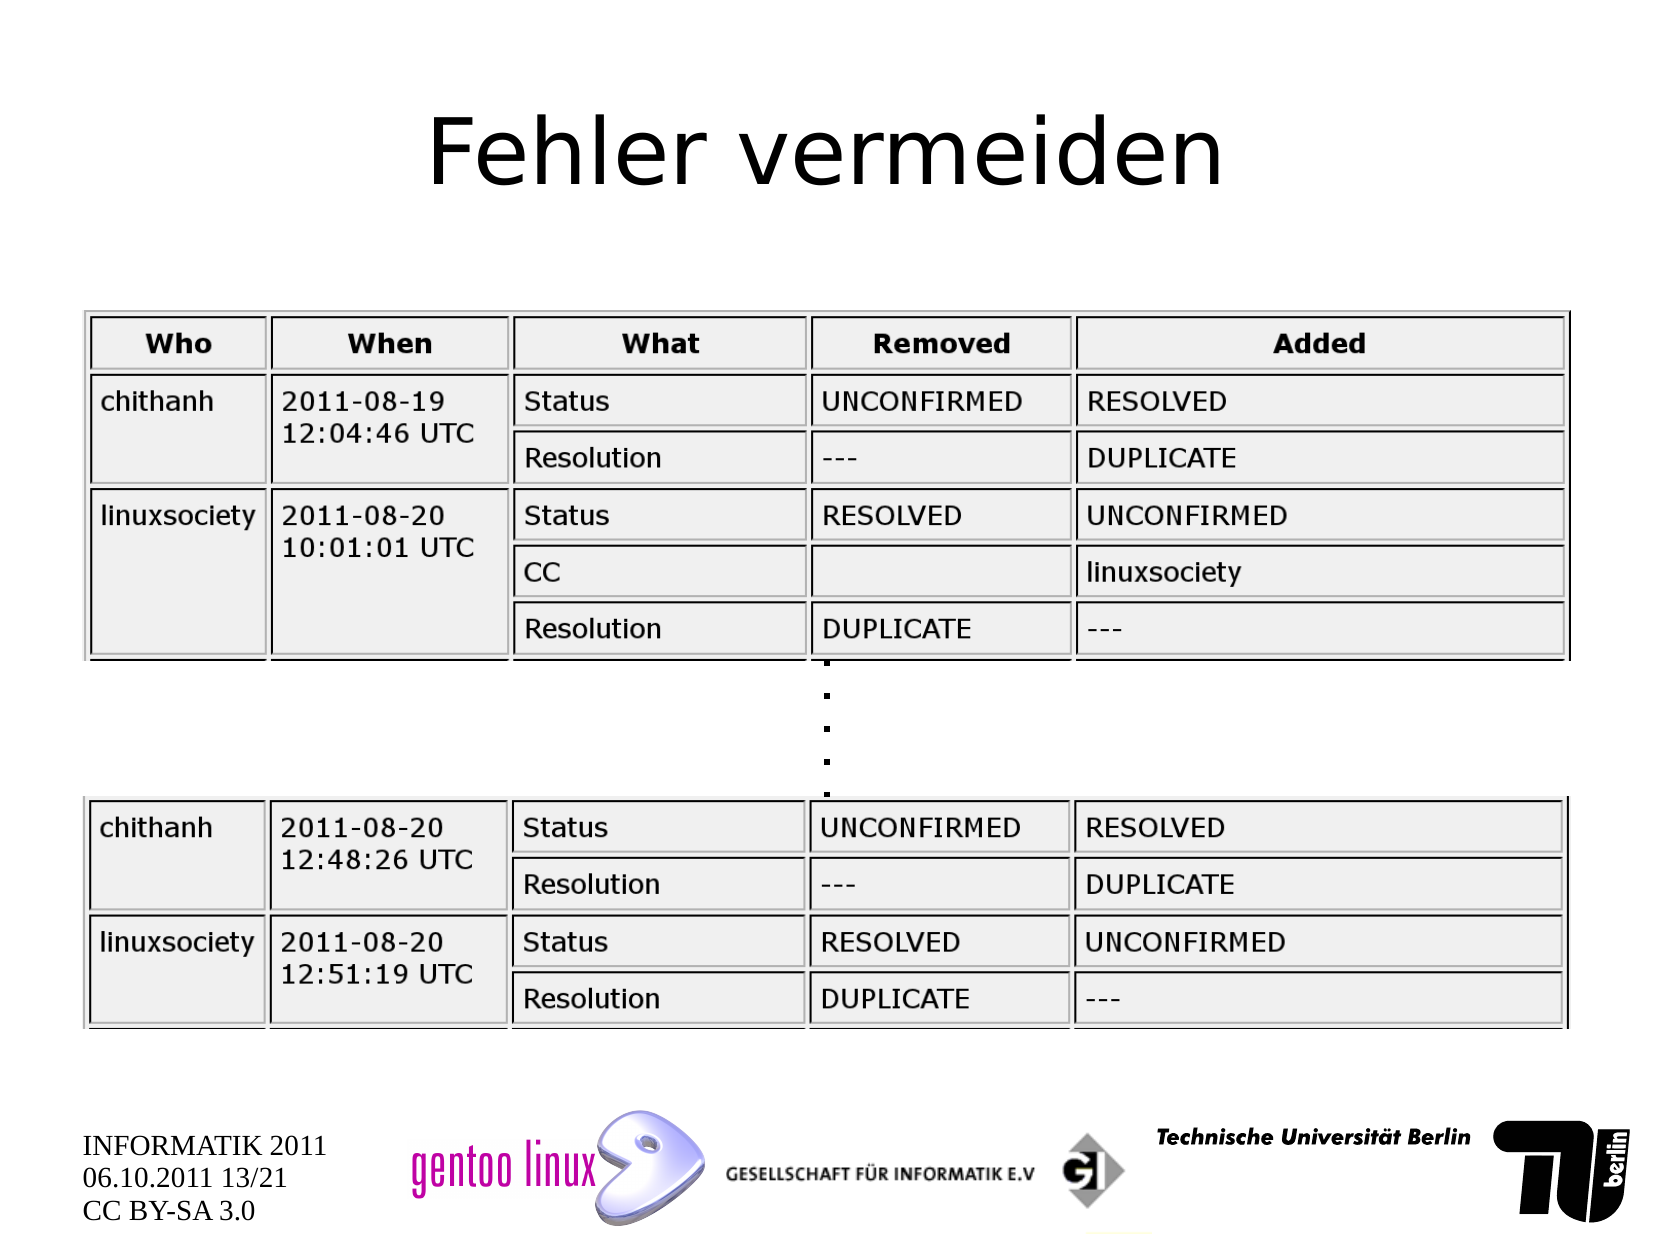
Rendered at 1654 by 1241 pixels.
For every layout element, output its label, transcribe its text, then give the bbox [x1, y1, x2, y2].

title Fehler vermeiden [82, 49, 1571, 257]
picture [82, 796, 1571, 1029]
picture [82, 310, 1571, 661]
picture [726, 1108, 1152, 1234]
picture [407, 1108, 708, 1230]
